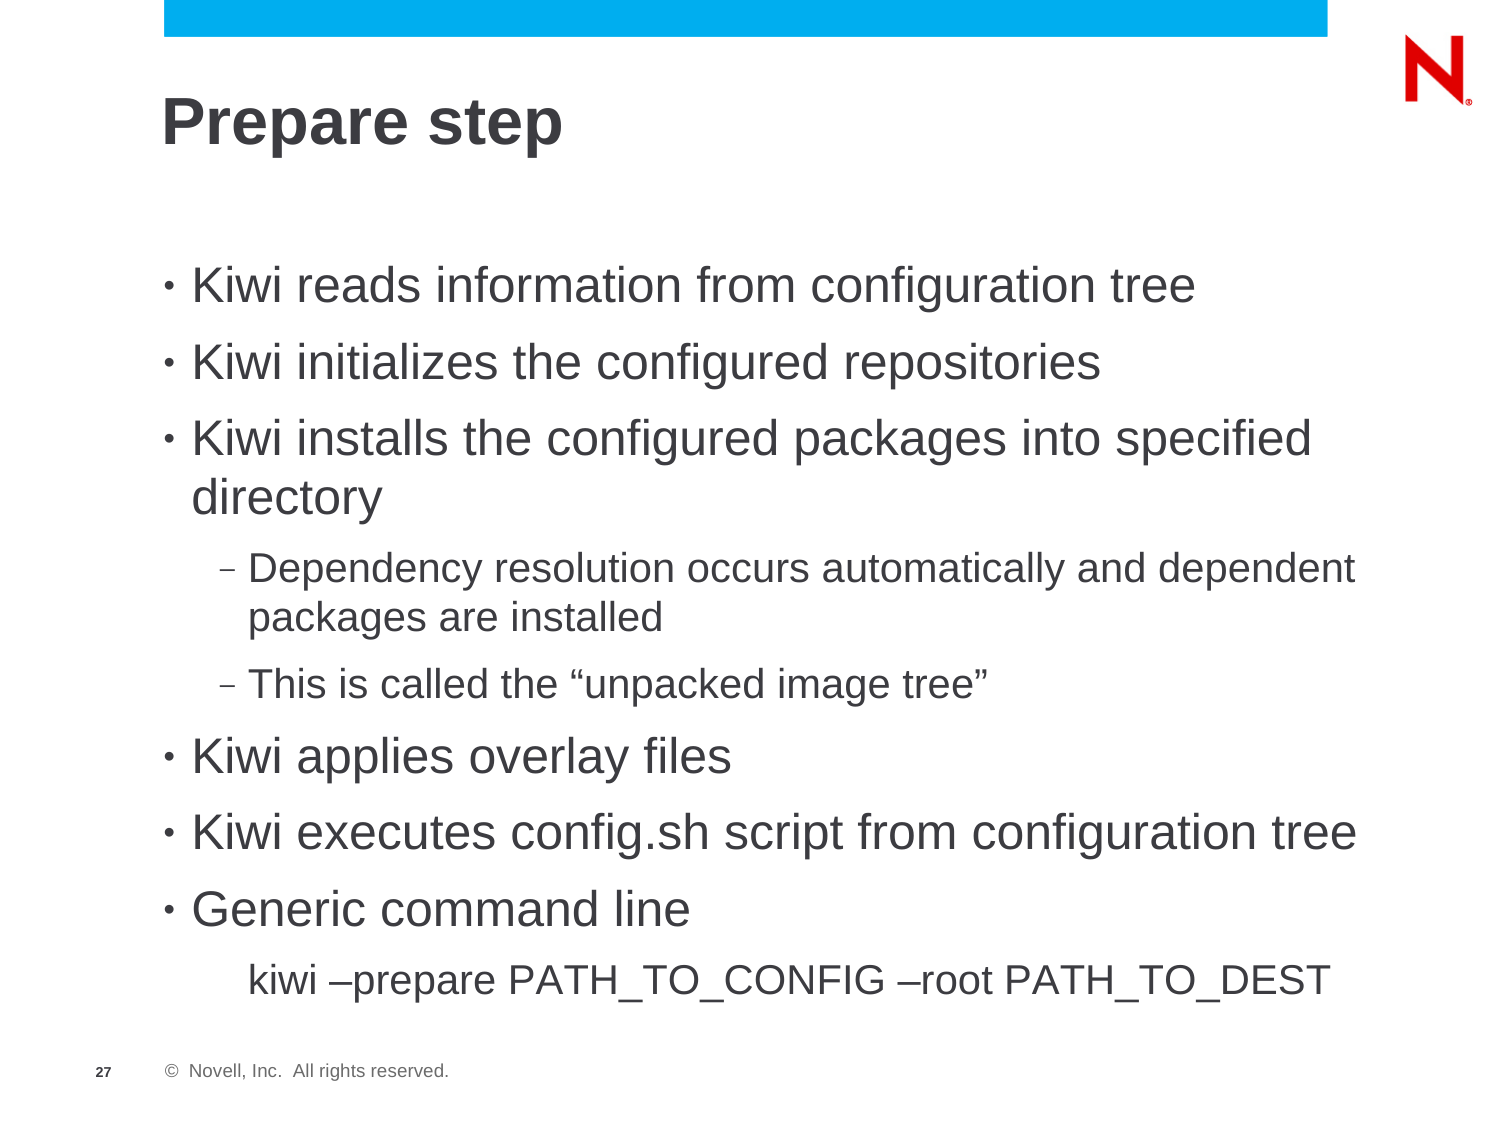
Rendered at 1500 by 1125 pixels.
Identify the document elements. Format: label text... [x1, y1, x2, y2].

list Kiwi reads information from configuration tree Kiwi initializes the configured repositories Kiwi installs the configured packages into specified directory Dependency resolution occurs automatically and dependent packages are installed This is called the “unpacked image tree” Kiwi applies overlay files Kiwi executes config.sh script from configuration tree Generic command line kiwi –prepare PATH_TO_CONFIG –root PATH_TO_DEST [163, 254, 1404, 986]
picture [1403, 32, 1473, 107]
title Prepare step [161, 41, 1383, 205]
